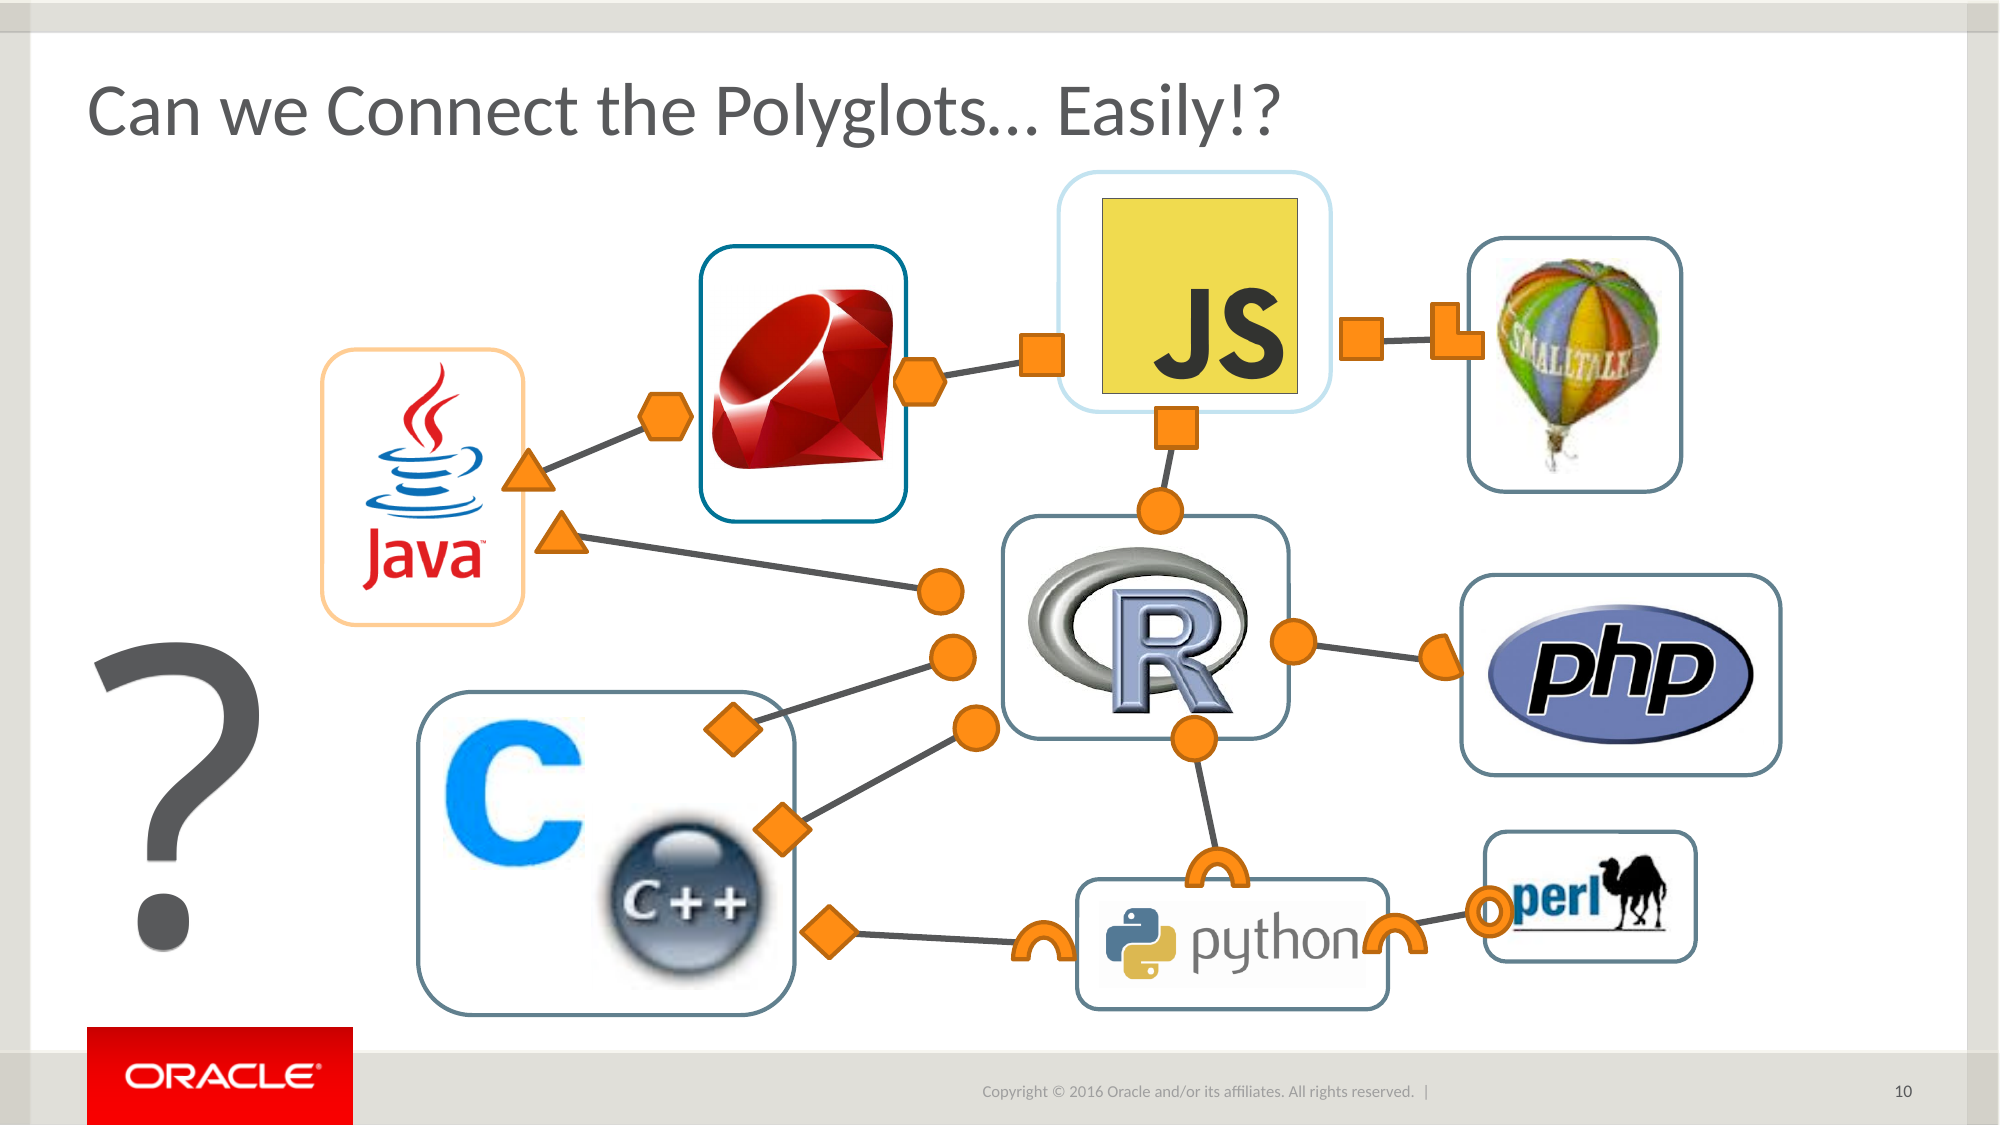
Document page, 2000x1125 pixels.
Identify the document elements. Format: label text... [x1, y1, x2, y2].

picture [1027, 546, 1248, 714]
text_box [536, 511, 588, 552]
picture [347, 354, 498, 601]
text_box [919, 570, 963, 614]
text_box ? [89, 584, 331, 926]
text_box [801, 905, 858, 959]
text_box [700, 246, 946, 522]
text_box [1432, 238, 1682, 492]
text_box [1420, 574, 1781, 776]
text_box [1340, 318, 1383, 359]
picture [1099, 901, 1366, 988]
chart [349, 355, 500, 603]
text_box [1021, 171, 1331, 448]
text_box [931, 635, 975, 680]
picture [1507, 851, 1676, 949]
text_box [418, 691, 811, 1016]
text_box [322, 349, 554, 625]
text_box [639, 394, 692, 440]
picture [591, 803, 783, 990]
picture [1477, 597, 1764, 757]
picture [1496, 258, 1662, 474]
text_box [954, 706, 999, 751]
slide_number <number> [1849, 1075, 1913, 1106]
picture [87, 1027, 353, 1125]
picture [443, 717, 585, 870]
picture [1102, 198, 1298, 394]
picture [709, 285, 893, 469]
text_box [1013, 922, 1075, 960]
text_box [1077, 848, 1426, 1010]
text_box [1467, 831, 1696, 962]
title Can we Connect the Polyglots… Easily!? [87, 66, 1913, 150]
text_box [1002, 489, 1316, 761]
